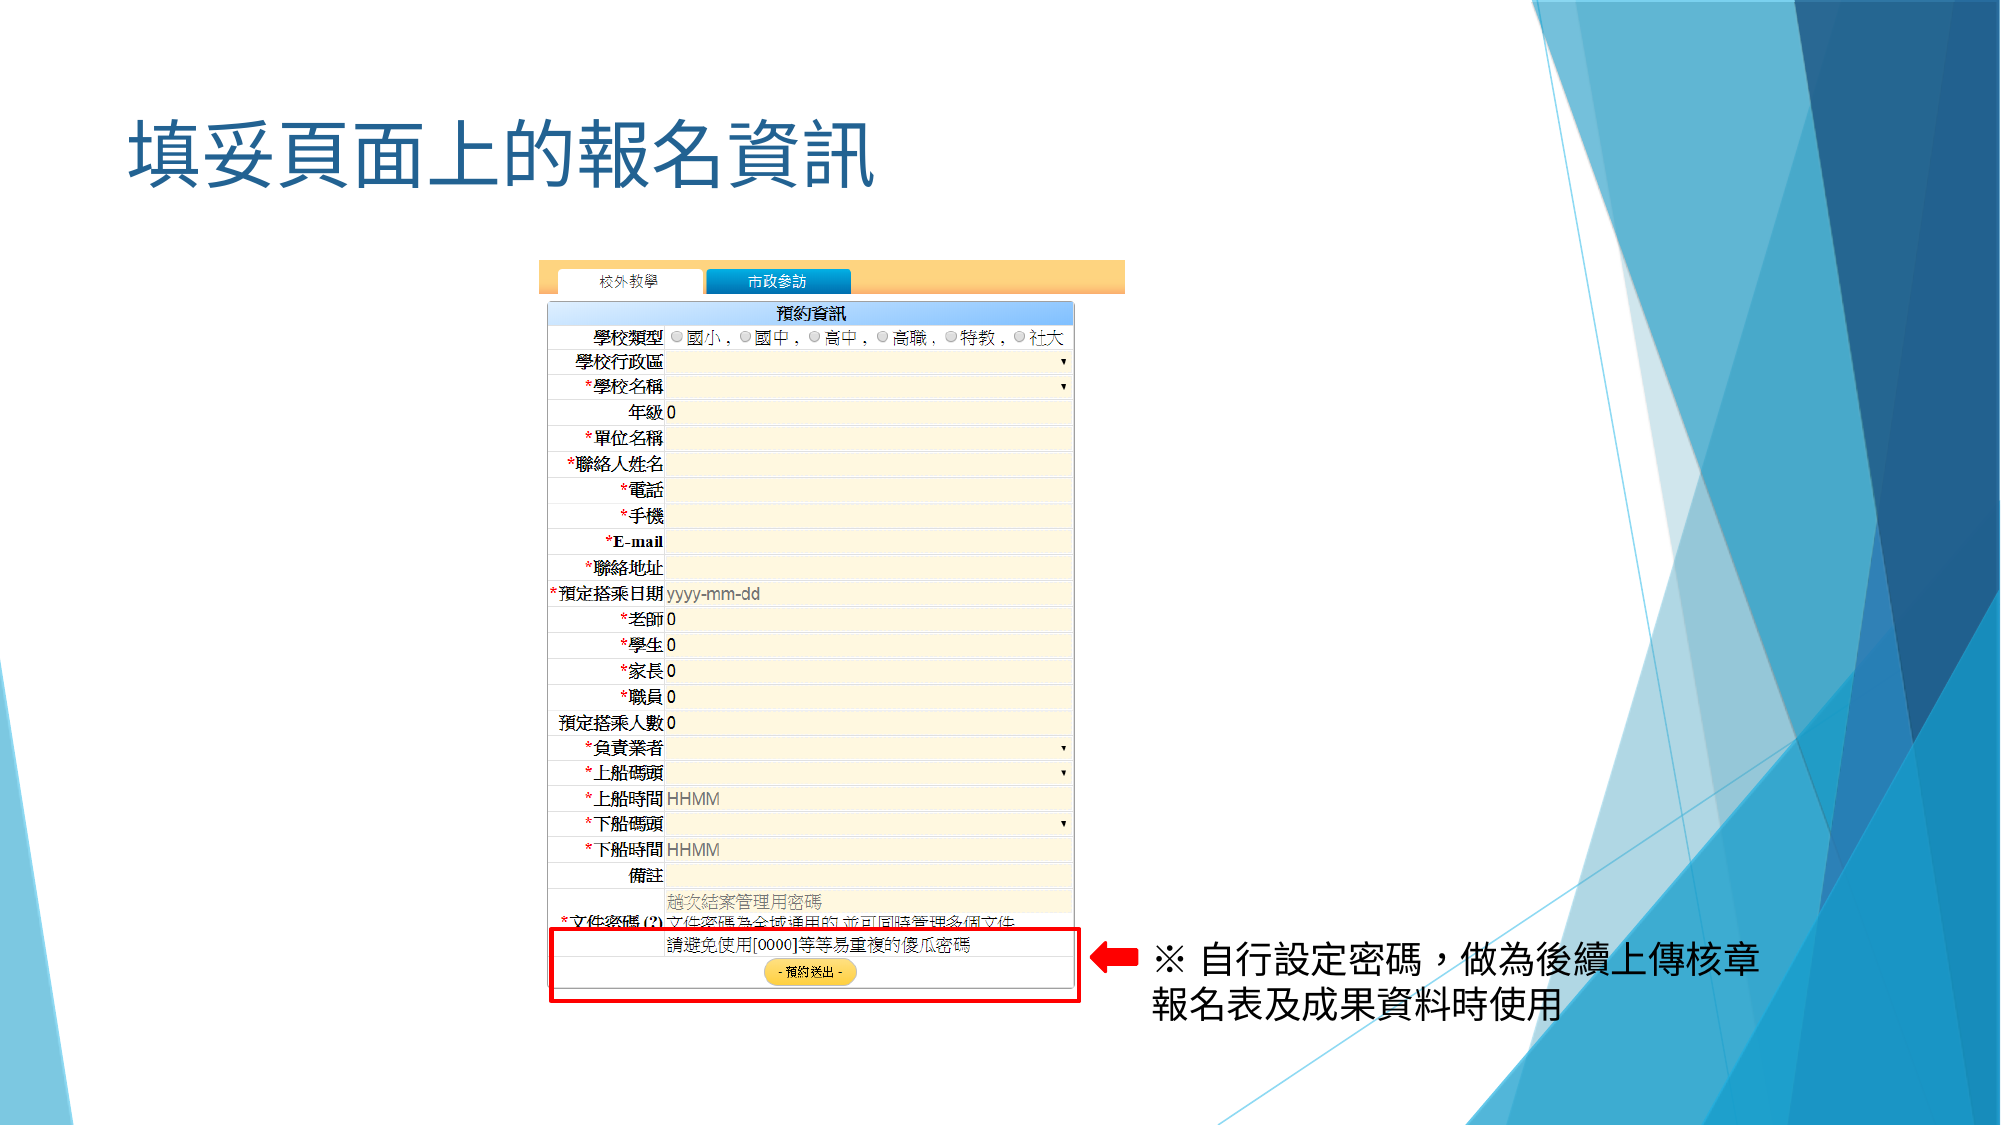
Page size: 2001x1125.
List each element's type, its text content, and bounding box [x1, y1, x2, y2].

picture [554, 931, 1077, 999]
title 填妥頁面上的報名資訊 [111, 99, 1522, 317]
text_box [1090, 942, 1136, 972]
text_box ※自行設定密碼，做為後續上傳核章報名表及成果資料時使用 [1136, 928, 1783, 1034]
picture [539, 260, 1125, 1002]
